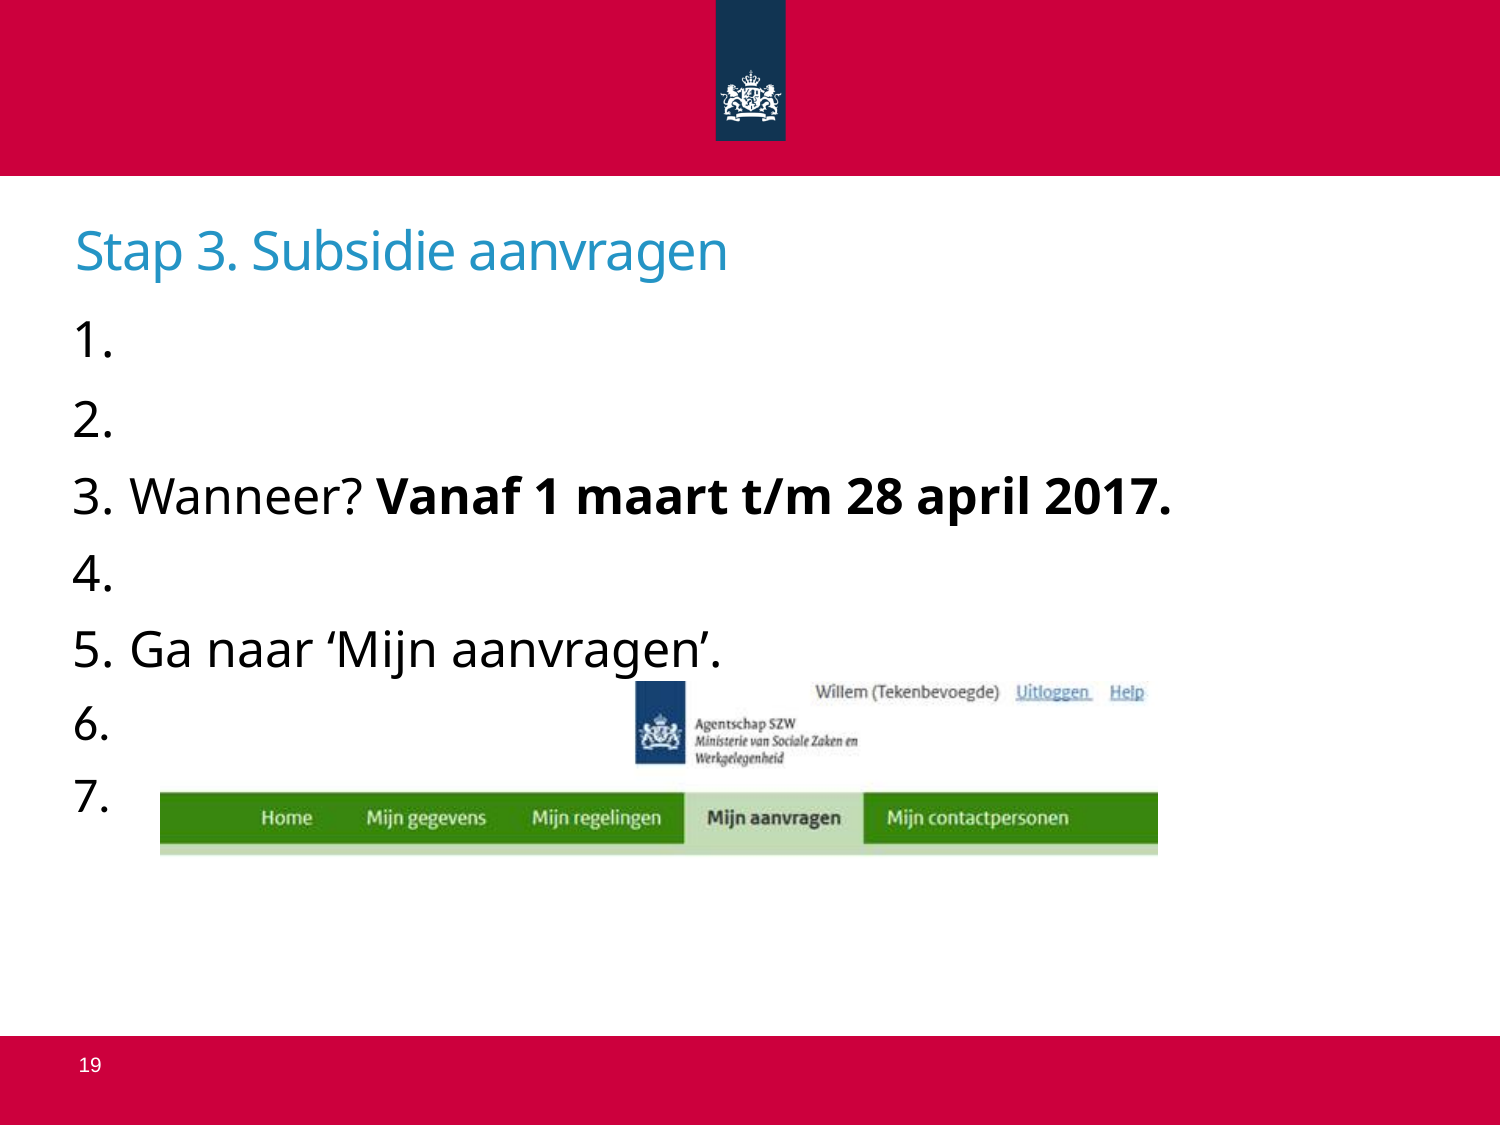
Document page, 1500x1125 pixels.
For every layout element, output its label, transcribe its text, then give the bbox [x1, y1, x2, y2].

text_box [63, 1043, 181, 1104]
picture [160, 681, 1158, 860]
list Wanneer? Vanaf 1 maart t/m 28 april 2017. Ga naar ‘Mijn aanvragen’. [57, 295, 1470, 1020]
title Stap 3. Subsidie aanvragen [60, 202, 1348, 295]
